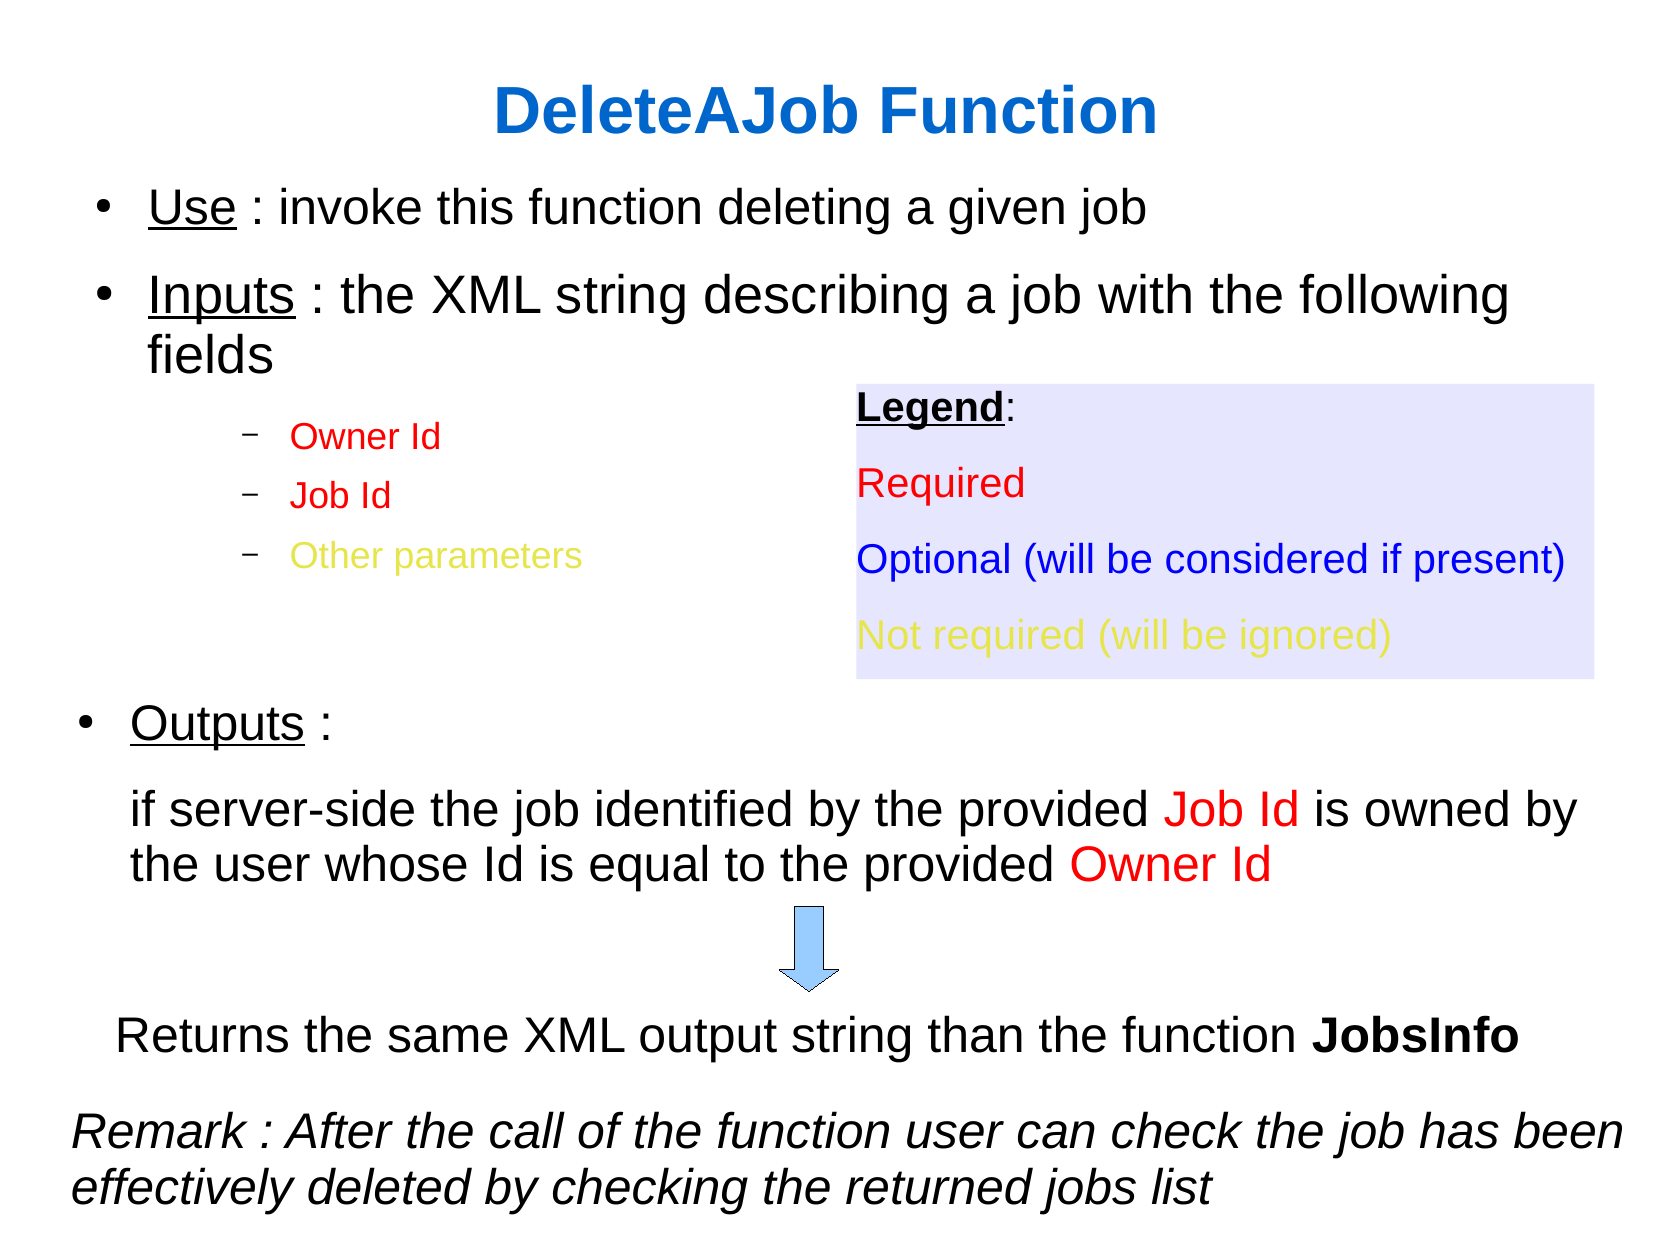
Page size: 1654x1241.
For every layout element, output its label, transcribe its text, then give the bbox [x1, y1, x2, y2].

text_box Remark : After the call of the function user can check the job has been effectively deleted by checking the returned jobs list [0, 1103, 1654, 1216]
list Use : invoke this function deleting a given job Inputs : the XML string describing a job with the following fields Owner Id Job Id Other parameters [76, 179, 1566, 695]
text_box [779, 906, 839, 992]
title DeleteAJob Function [88, 14, 1566, 179]
list Outputs : if server-side the job identified by the provided Job Id is owned by the user whose Id is equal to the provided Owner Id Returns the same XML output string than the function JobsInfo [59, 695, 1607, 1063]
list Legend: Required Optional (will be considered if present) Not required (will be ignored) [856, 383, 1595, 680]
